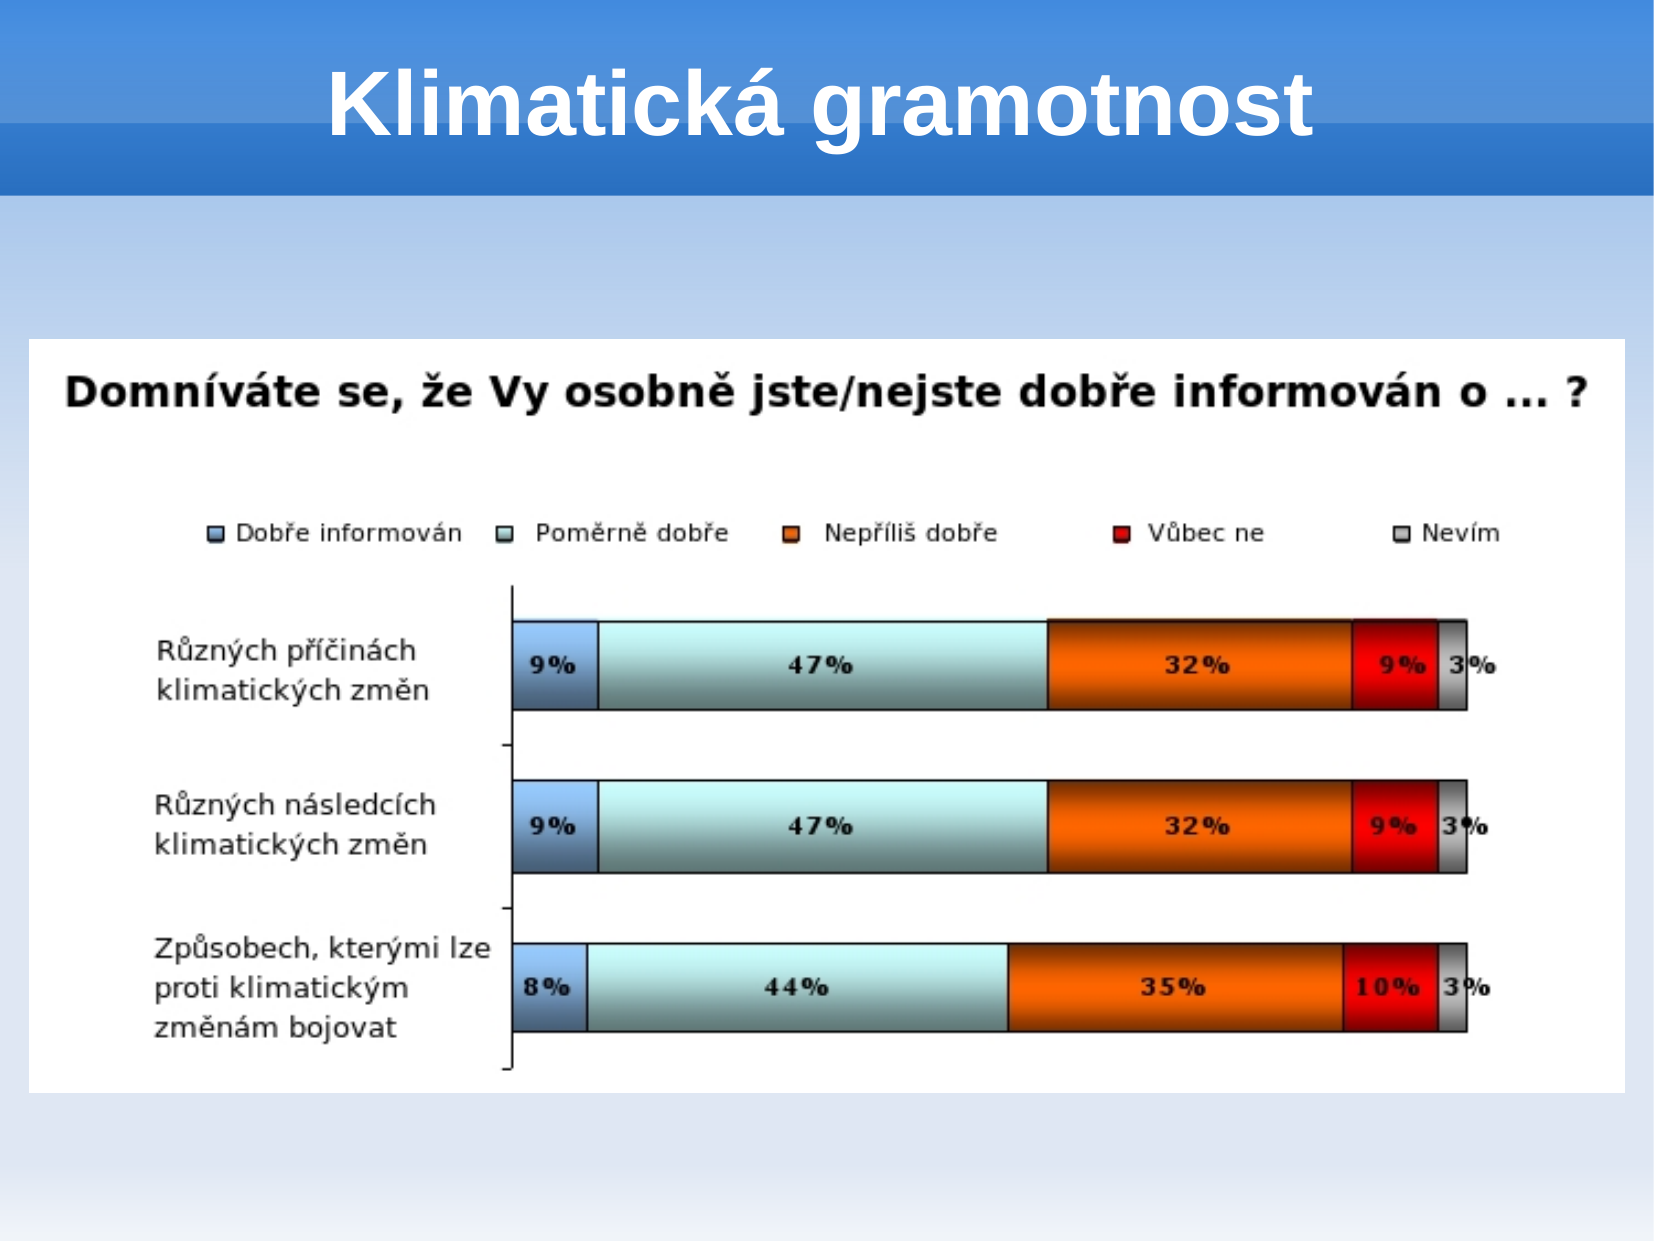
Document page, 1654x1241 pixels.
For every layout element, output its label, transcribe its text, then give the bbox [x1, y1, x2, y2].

title Klimatická gramotnost [76, 0, 1565, 208]
picture [0, 0, 1654, 1241]
